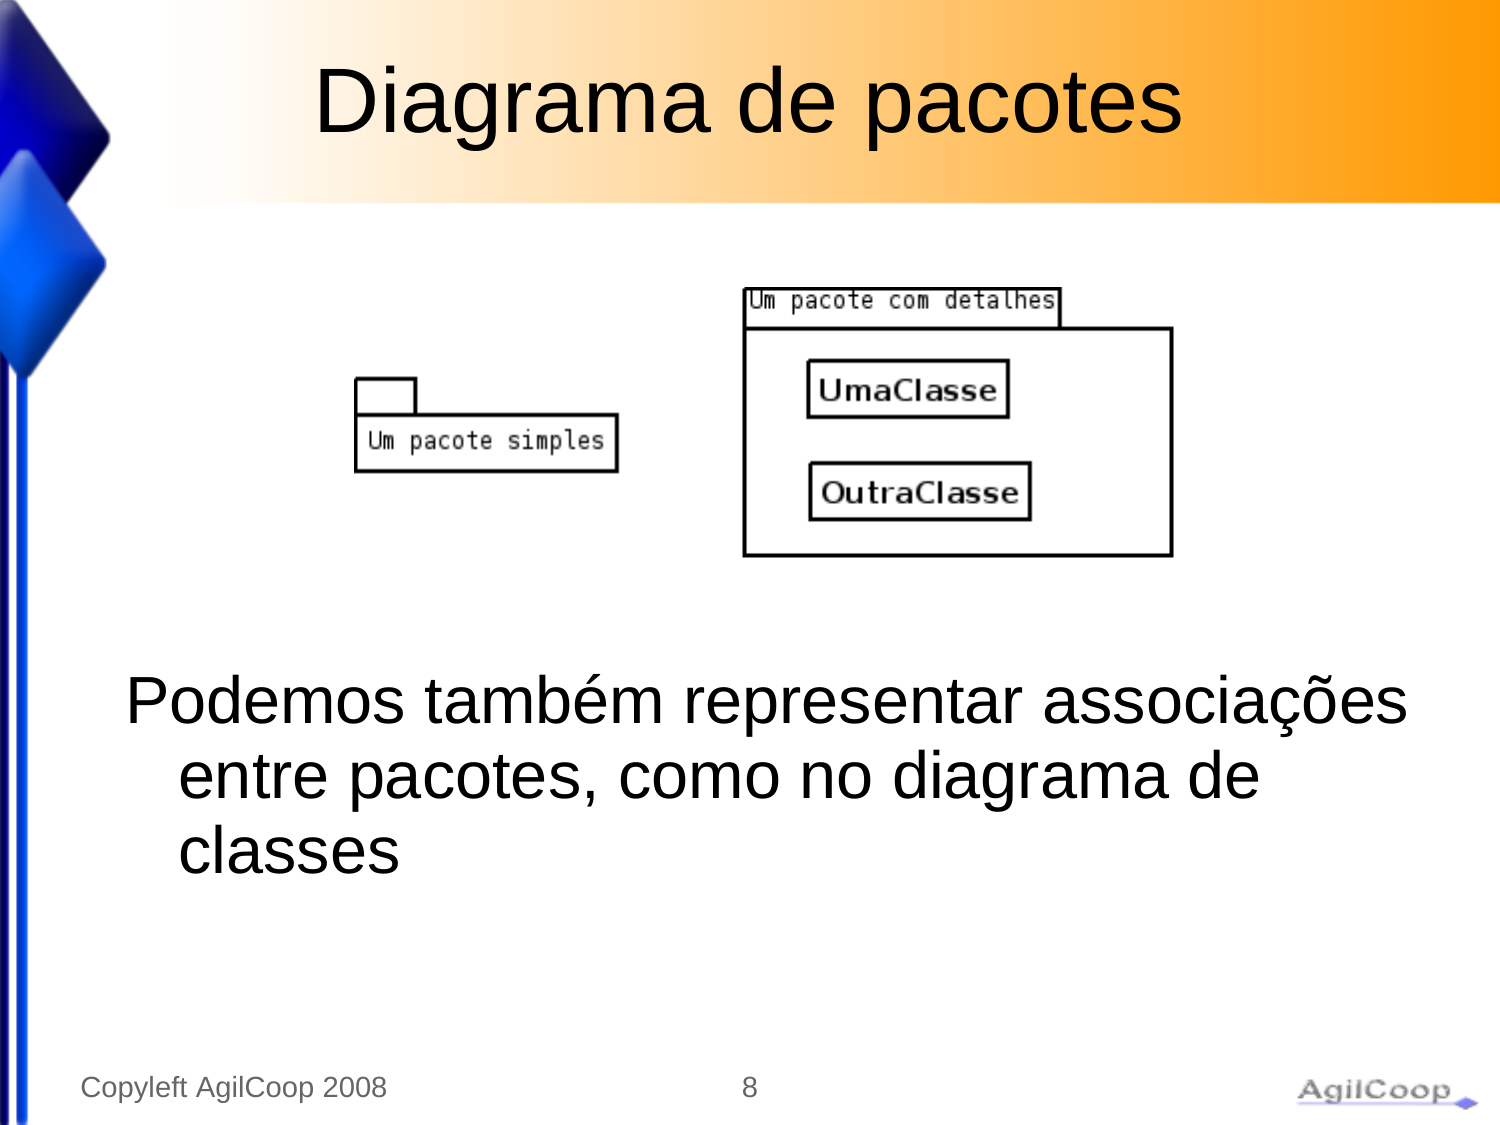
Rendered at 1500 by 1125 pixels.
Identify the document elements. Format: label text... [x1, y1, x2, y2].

list Podemos também representar associações entre pacotes, como no diagrama de classes [107, 246, 1458, 1004]
title Diagrama de pacotes [75, 14, 1425, 188]
picture [0, 0, 1500, 1125]
